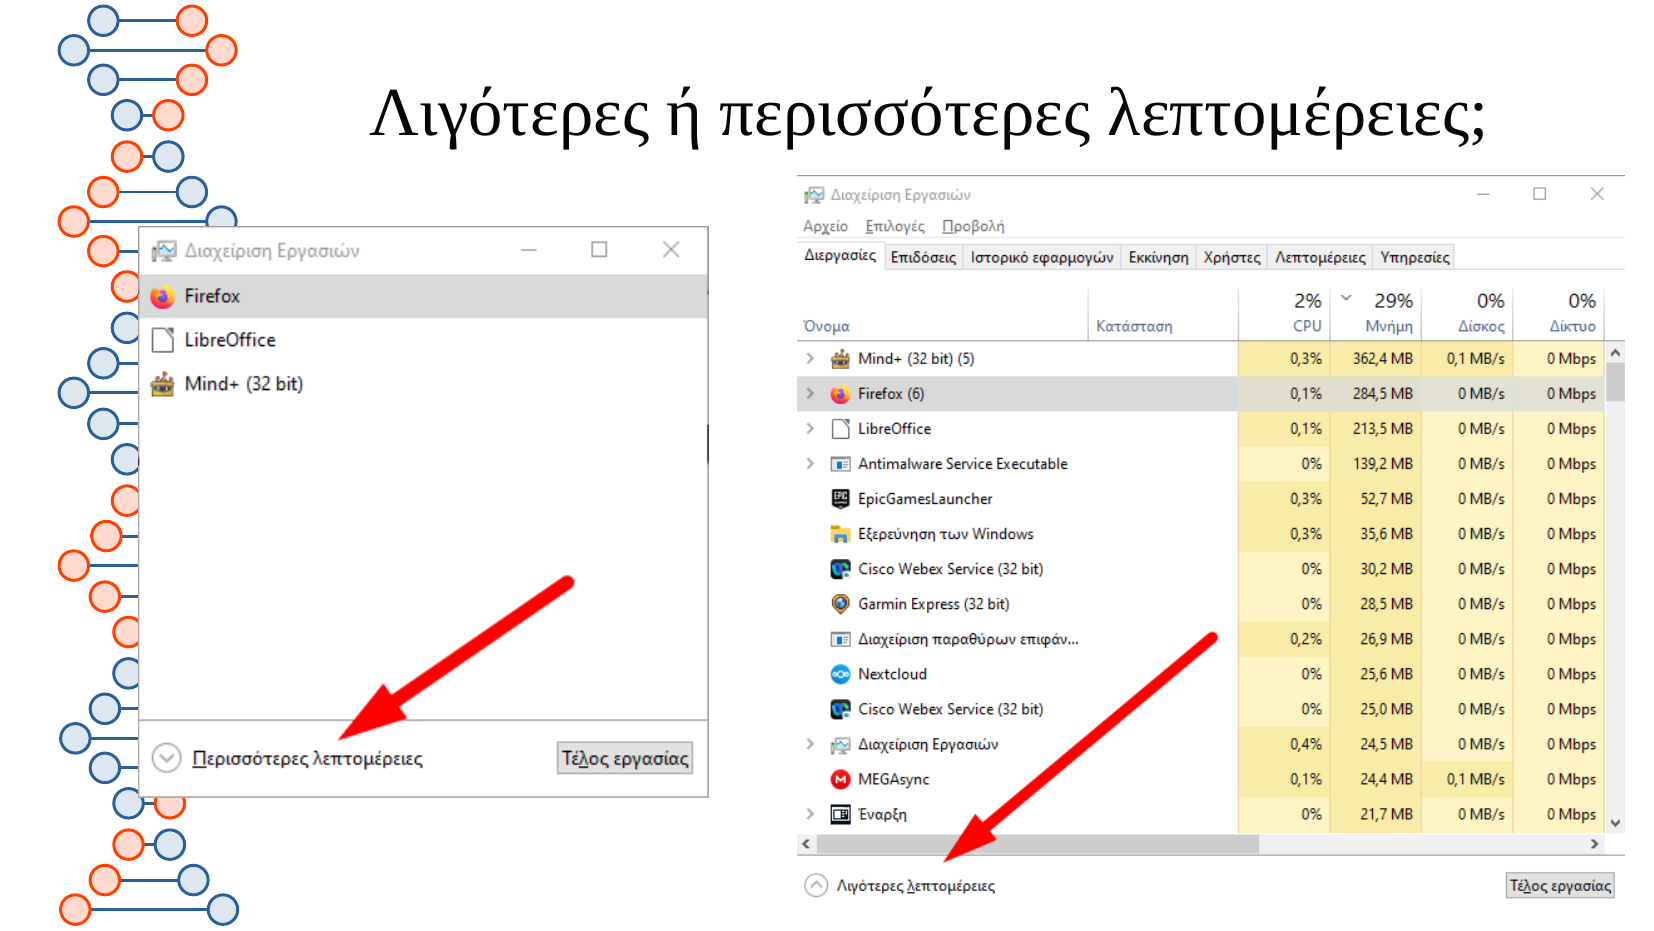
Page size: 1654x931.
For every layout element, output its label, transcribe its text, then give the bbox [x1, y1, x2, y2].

title Λιγότερες ή περισσότερες λεπτομέρειες; [265, 35, 1595, 189]
picture [797, 175, 1625, 916]
picture [138, 226, 709, 798]
